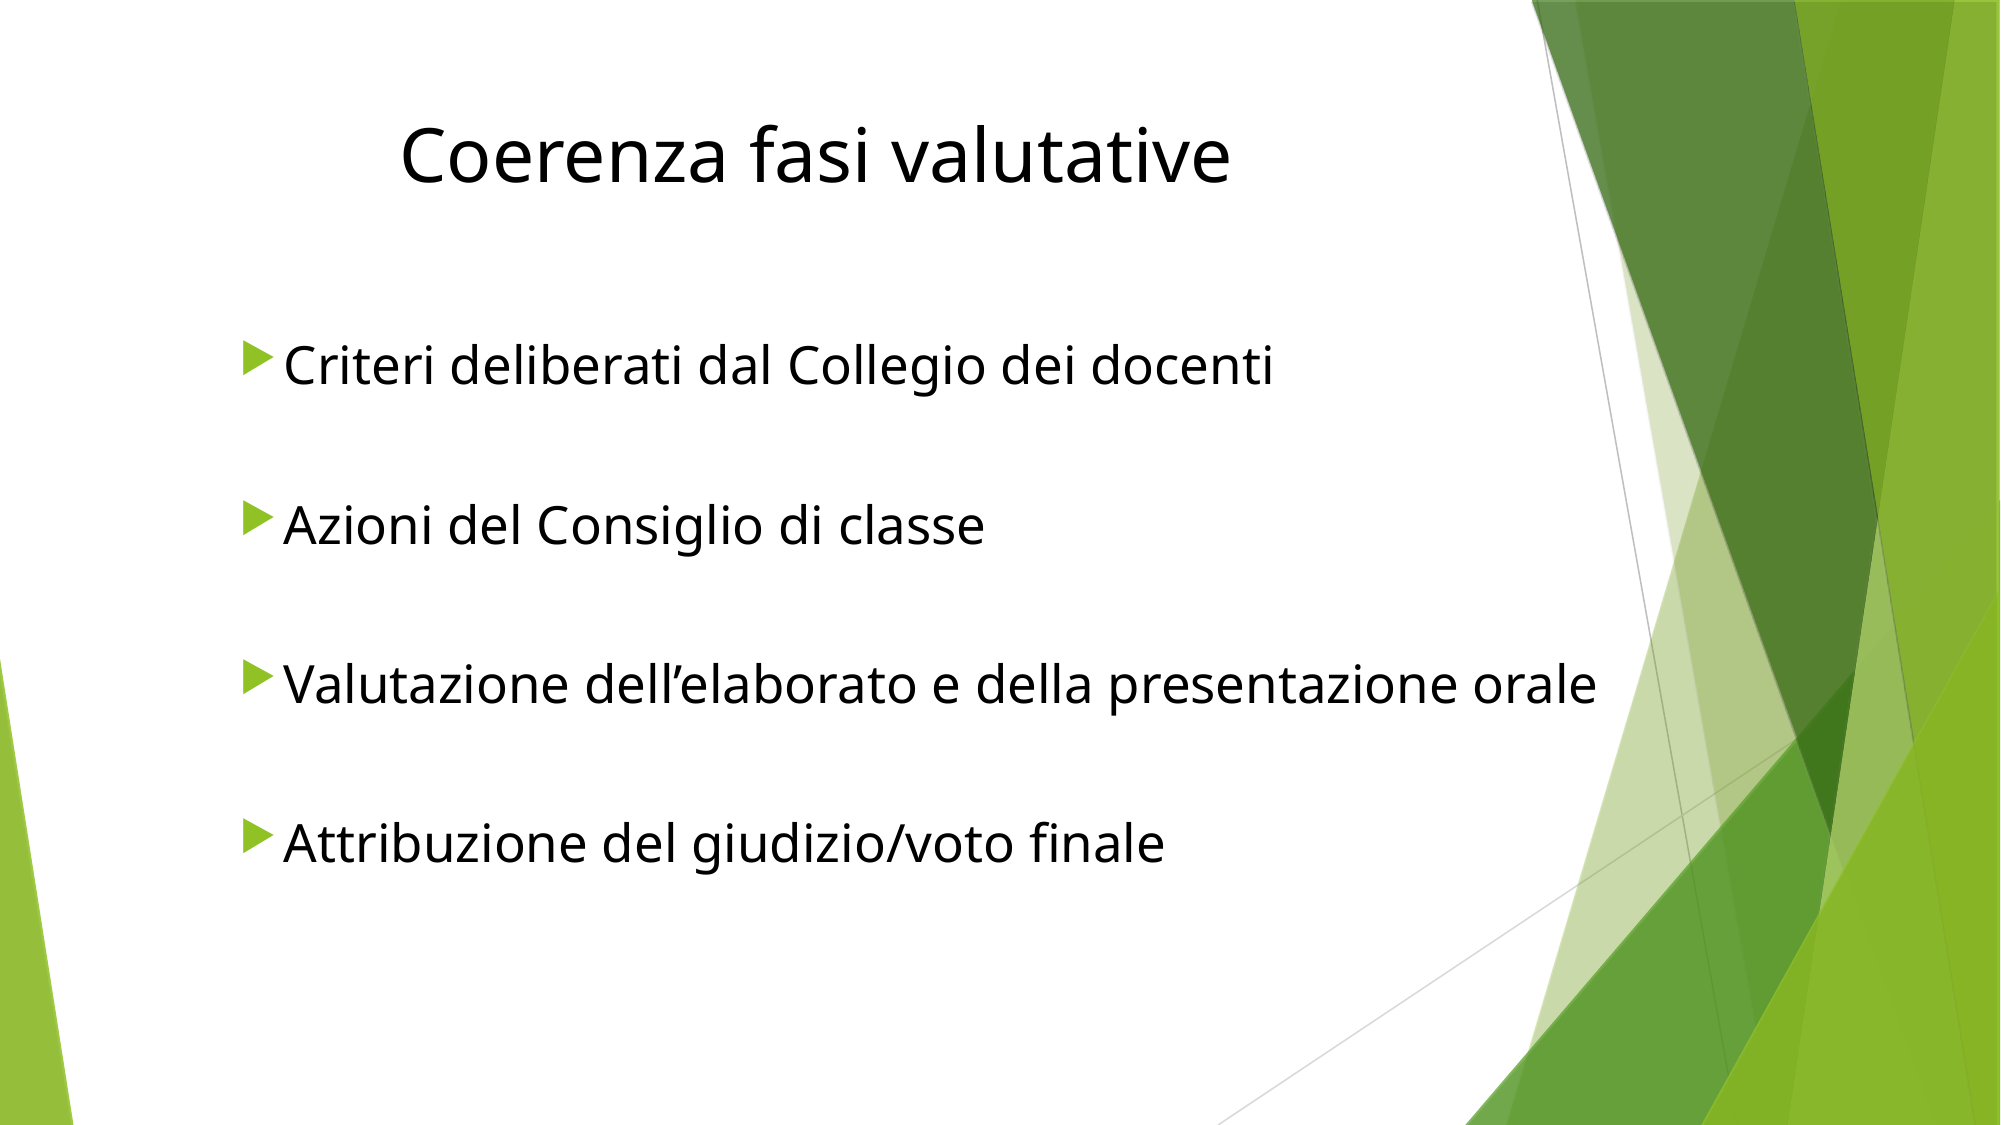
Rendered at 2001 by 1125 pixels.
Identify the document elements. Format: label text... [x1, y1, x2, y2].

title Coerenza fasi valutative [111, 99, 1522, 272]
list Criteri deliberati dal Collegio dei docenti Azioni del Consiglio di classe Valutazione dell’elaborato e della presentazione orale Attribuzione del giudizio/voto finale [224, 272, 1635, 910]
